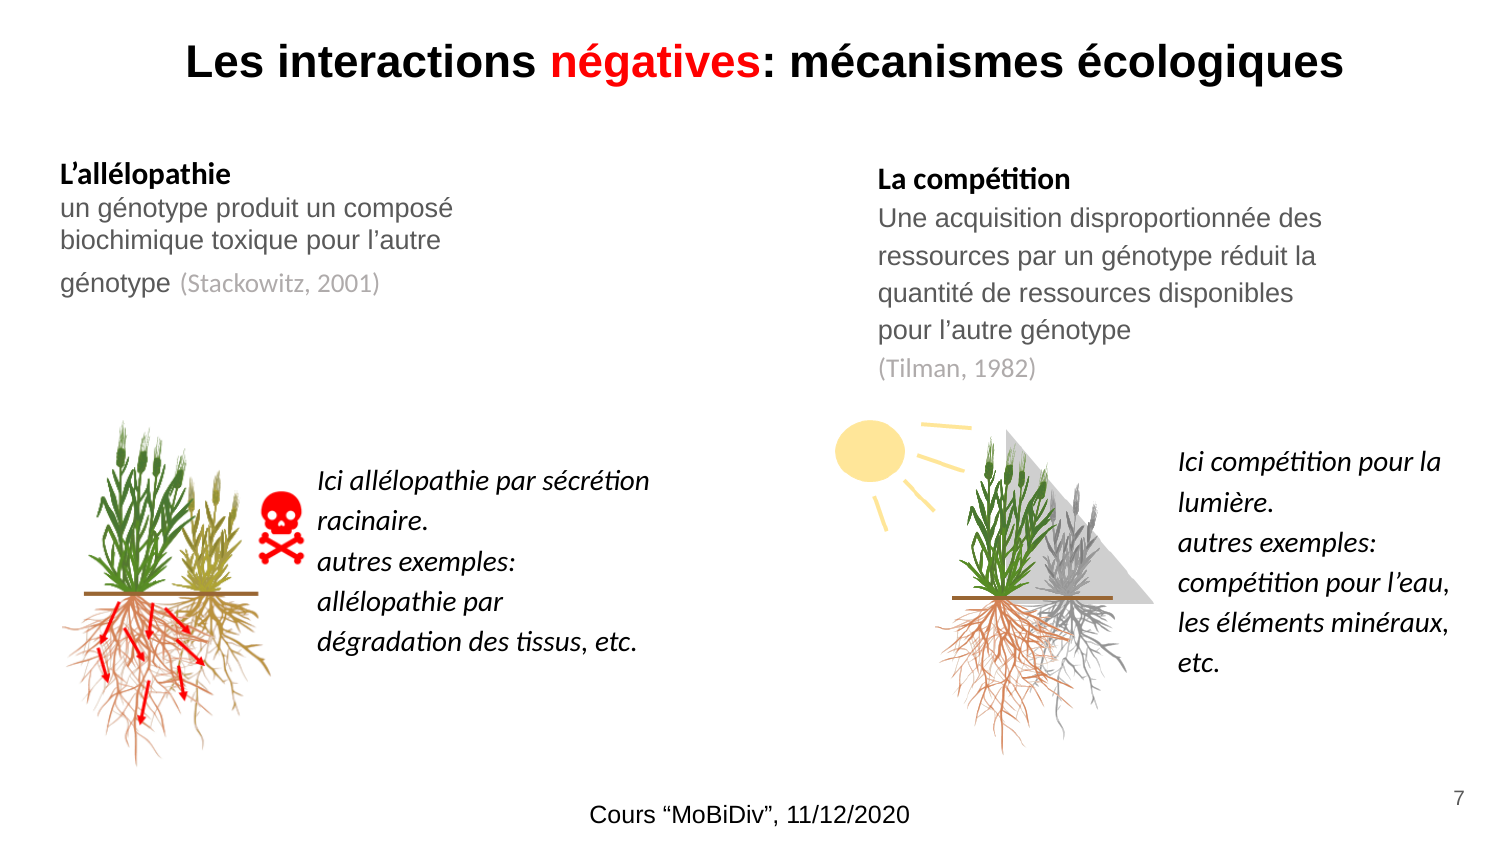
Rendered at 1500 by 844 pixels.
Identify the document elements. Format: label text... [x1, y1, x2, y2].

list Ici allélopathie par sécrétion racinaire. autres exemples: allélopathie par dégradation des tissus, etc. [302, 441, 670, 734]
picture [835, 420, 1154, 763]
slide_number <number> [1389, 764, 1480, 830]
list L’allélopathie un génotype produit un composé biochimique toxique pour l’autre génotype (Stackowitz, 2001) [45, 138, 534, 340]
list Ici compétition pour la lumière. autres exemples: compétition pour l’eau, les éléments minéraux, etc. [1162, 422, 1500, 752]
title Les interactions négatives: mécanismes écologiques [51, 16, 1480, 102]
picture [62, 420, 318, 776]
list La compétition Une acquisition disproportionnée des ressources par un génotype réduit la quantité de ressources disponibles pour l’autre génotype (Tilman, 1982) [862, 138, 1352, 430]
